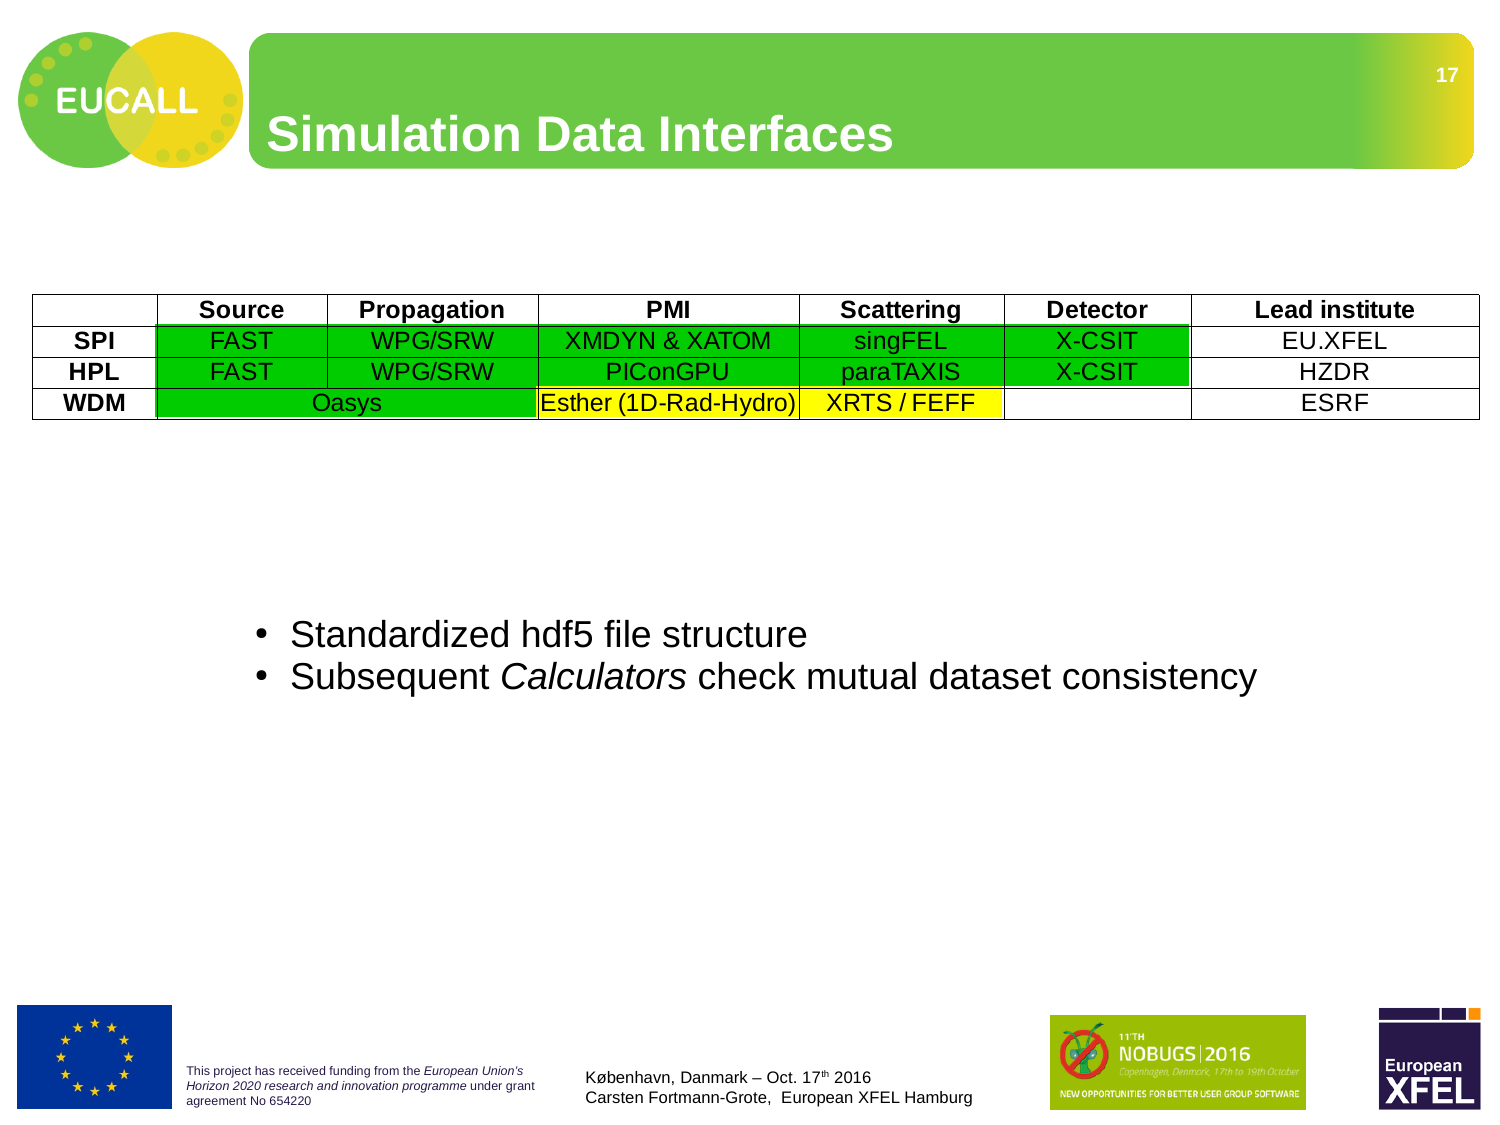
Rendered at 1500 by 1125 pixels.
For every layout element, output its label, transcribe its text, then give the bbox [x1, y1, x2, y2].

picture [1376, 1005, 1483, 1112]
picture [18, 32, 243, 168]
title Simulation Data Interfaces [266, 63, 1482, 162]
picture [1050, 1015, 1306, 1110]
picture [17, 1005, 172, 1109]
chart [32, 294, 1500, 697]
text_box Standardized hdf5 file structure Subsequent Calculators check mutual dataset consistency [240, 606, 1276, 706]
